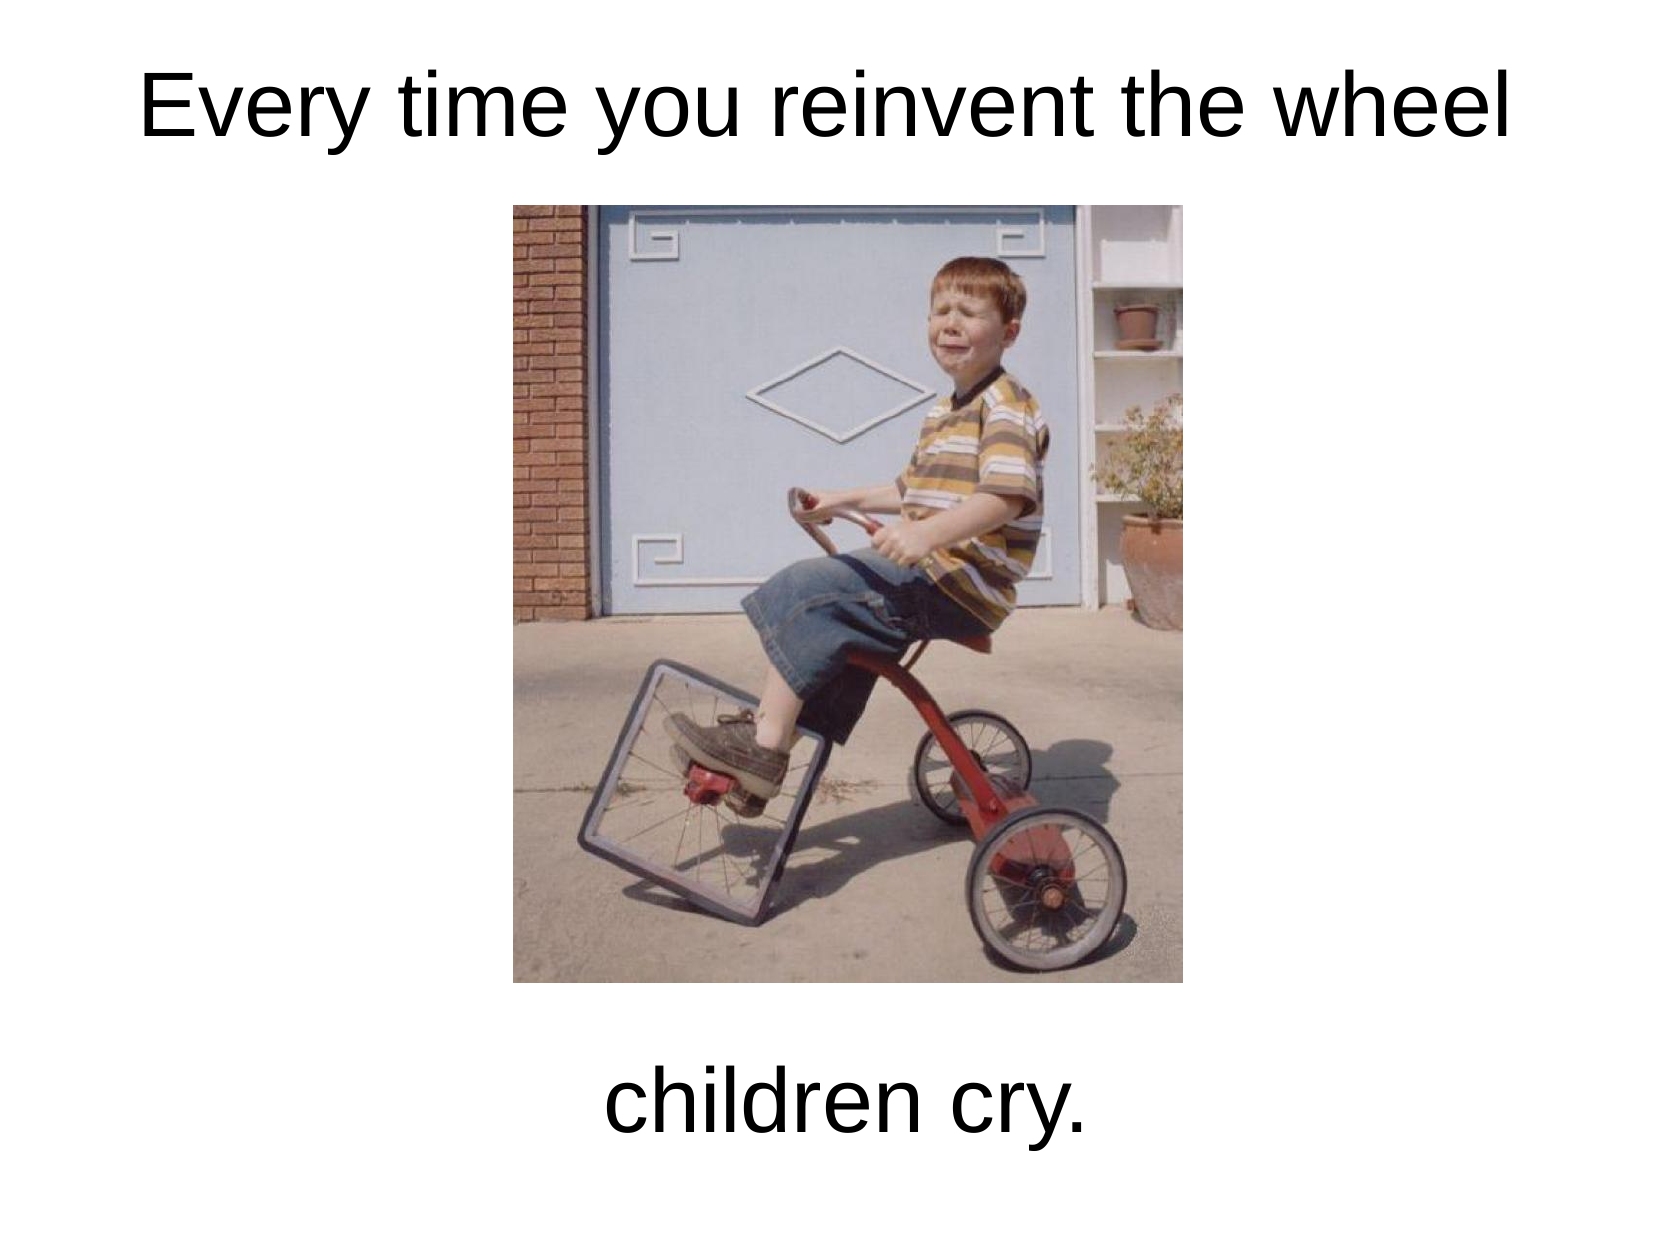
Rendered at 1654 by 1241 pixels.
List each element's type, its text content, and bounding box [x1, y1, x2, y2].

text_box children cry. [588, 1042, 1106, 1160]
text_box Every time you reinvent the wheel [122, 46, 1528, 164]
picture [513, 205, 1183, 983]
